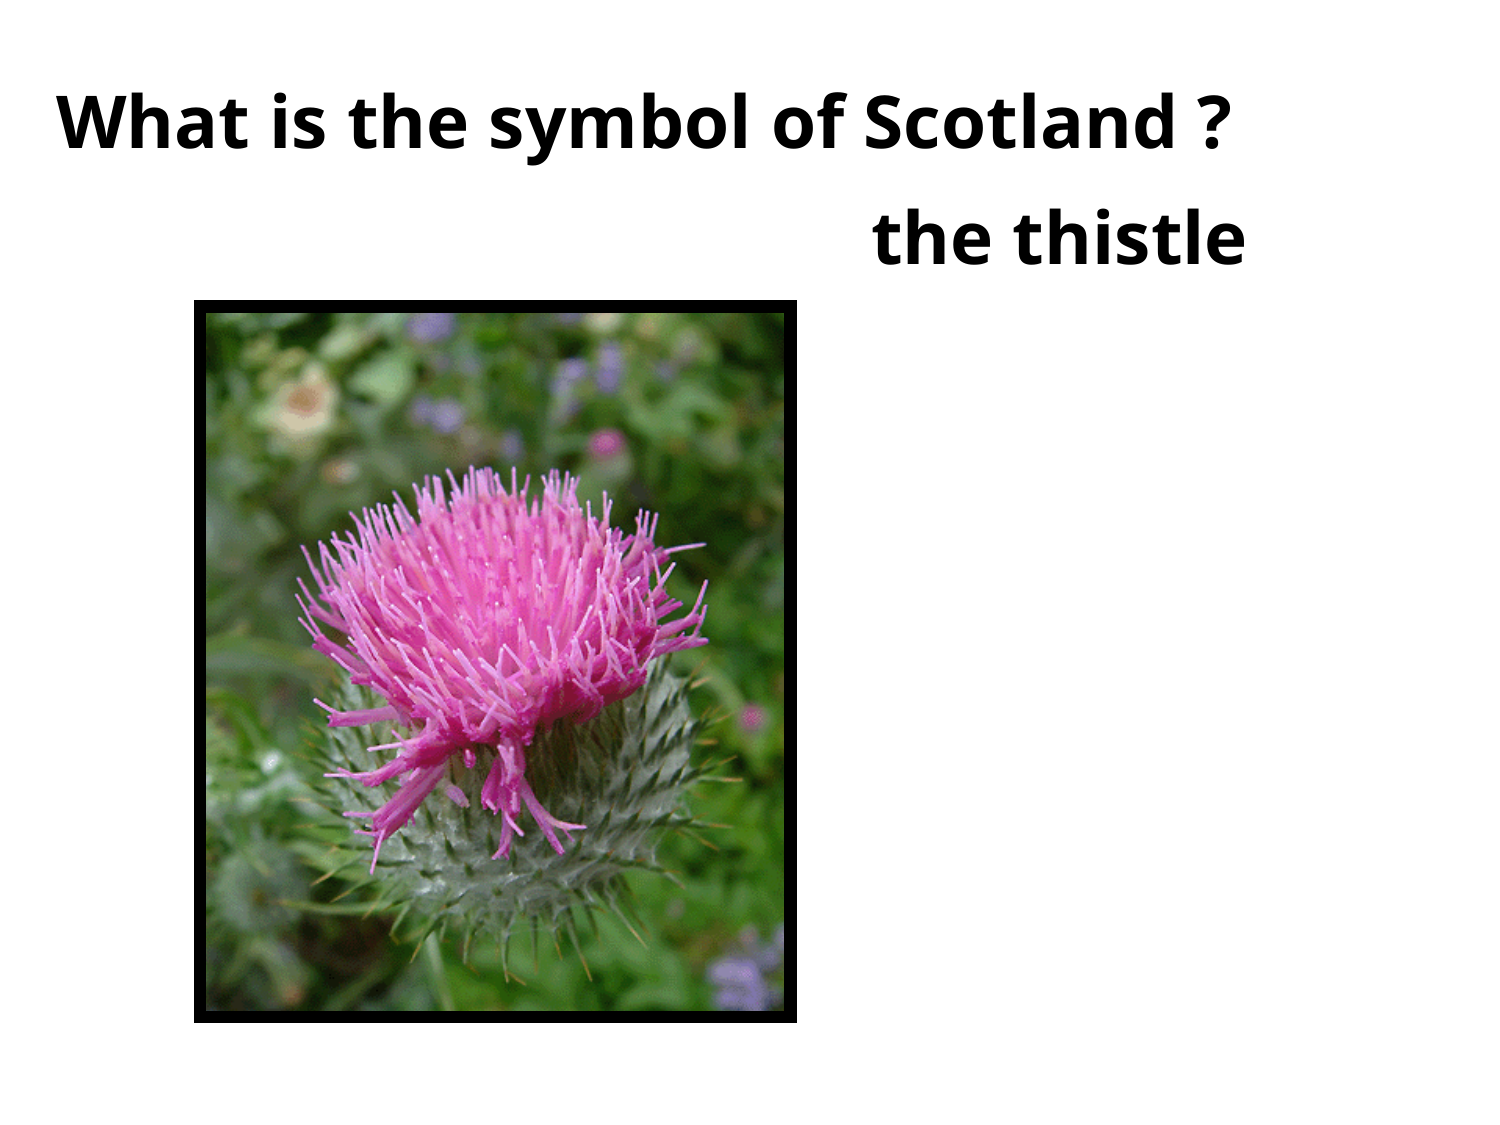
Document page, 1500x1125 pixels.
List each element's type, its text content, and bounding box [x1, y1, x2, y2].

text_box the thistle [856, 184, 1282, 375]
text_box What is the symbol of Scotland ? [41, 68, 1261, 259]
picture [206, 312, 785, 1011]
